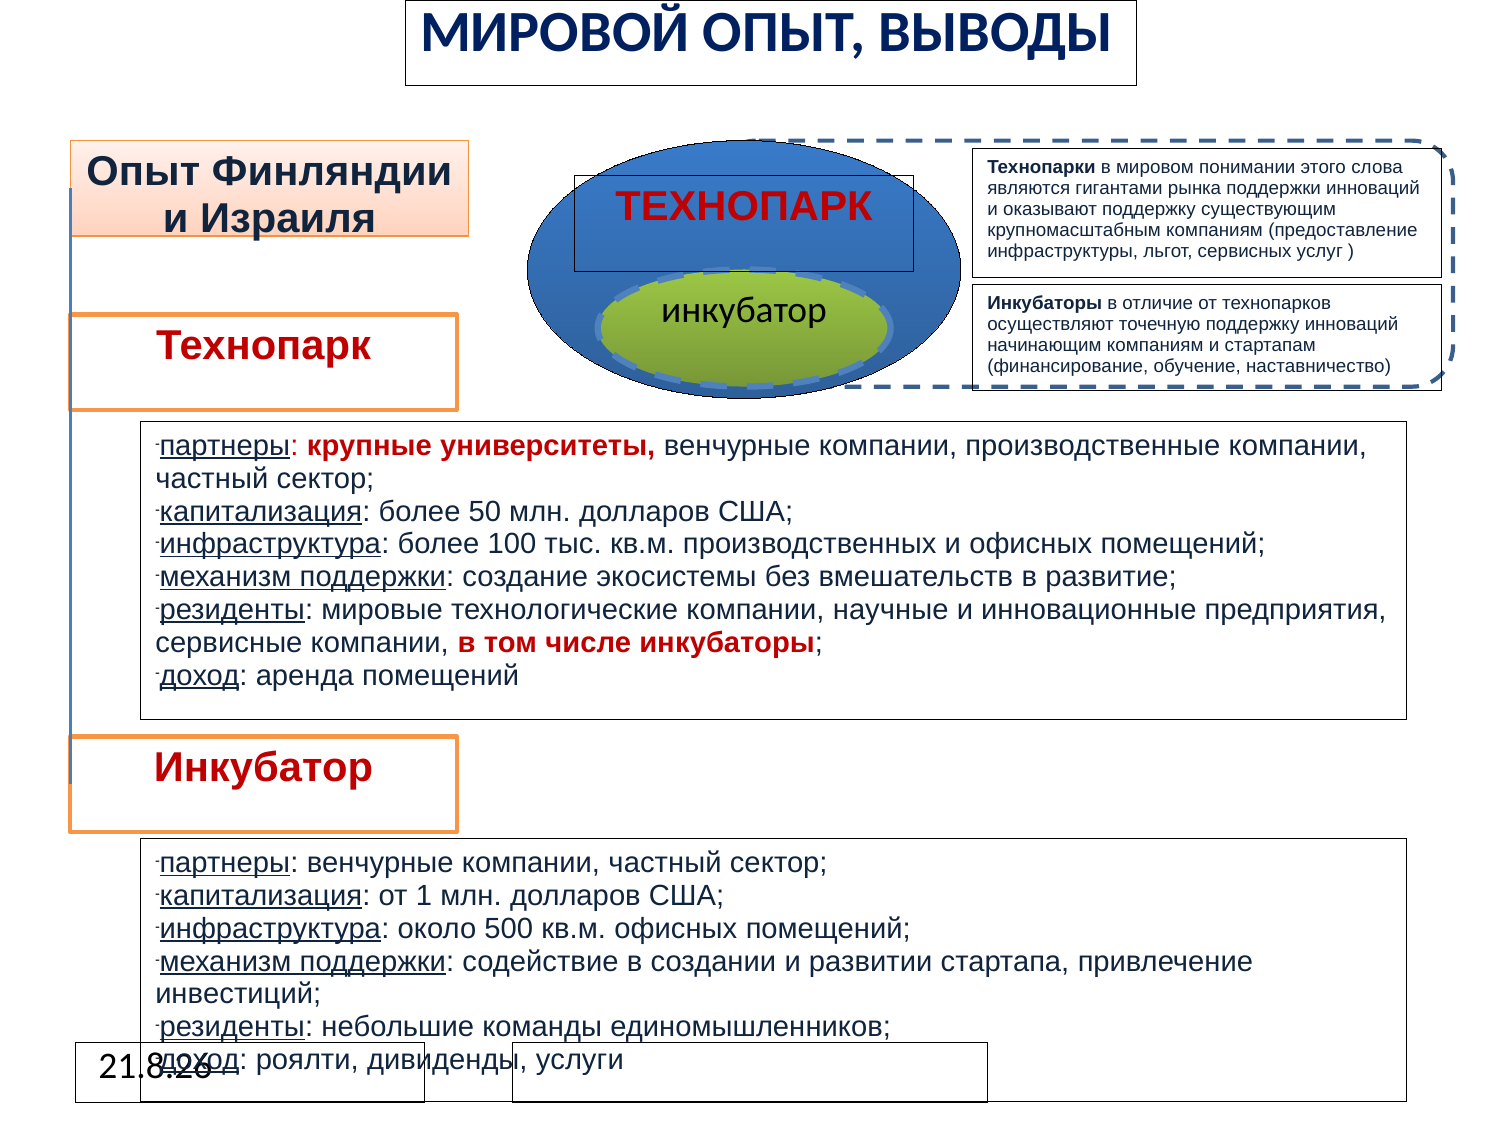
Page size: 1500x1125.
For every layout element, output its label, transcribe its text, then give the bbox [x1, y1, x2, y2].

text_box [596, 140, 892, 175]
text_box инкубатор [597, 272, 891, 387]
text_box Технопарк [72, 314, 457, 411]
text_box Опыт Финляндии и Израиля [70, 140, 469, 237]
text_box партнеры: крупные университеты, венчурные компании, производственные компании, частный сектор; капитализация: более 50 млн. долларов США; инфраструктура: более 100 тыс. кв.м. производственных и офисных помещений; механизм поддержки: создание экосистемы без вмешательств в развитие; резиденты: мировые технологические компании, научные и инновационные предприятия, сервисные компании, в том числе инкубаторы; доход: аренда помещений [140, 421, 1407, 720]
text_box Инкубатор [70, 736, 457, 832]
text_box [527, 189, 961, 399]
text_box ТЕХНОПАРК [574, 175, 914, 272]
text_box партнеры: венчурные компании, частный сектор; капитализация: от 1 млн. долларов США; инфраструктура: около 500 кв.м. офисных помещений; механизм поддержки: содействие в создании и развитии стартапа, привлечение инвестиций; резиденты: небольшие команды единомышленников; доход: роялти, дивиденды, услуги [140, 838, 1407, 1102]
text_box Инкубаторы в отличие от технопарков осуществляют точечную поддержку инноваций начинающим компаниям и стартапам (финансирование, обучение, наставничество) [972, 284, 1442, 391]
text_box МИРОВОЙ ОПЫТ, ВЫВОДЫ [405, 0, 1137, 86]
text_box Технопарки в мировом понимании этого слова являются гигантами рынка поддержки инноваций и оказывают поддержку существующим крупномасштабным компаниям (предоставление инфраструктуры, льгот, сервисных услуг ) [972, 148, 1442, 278]
